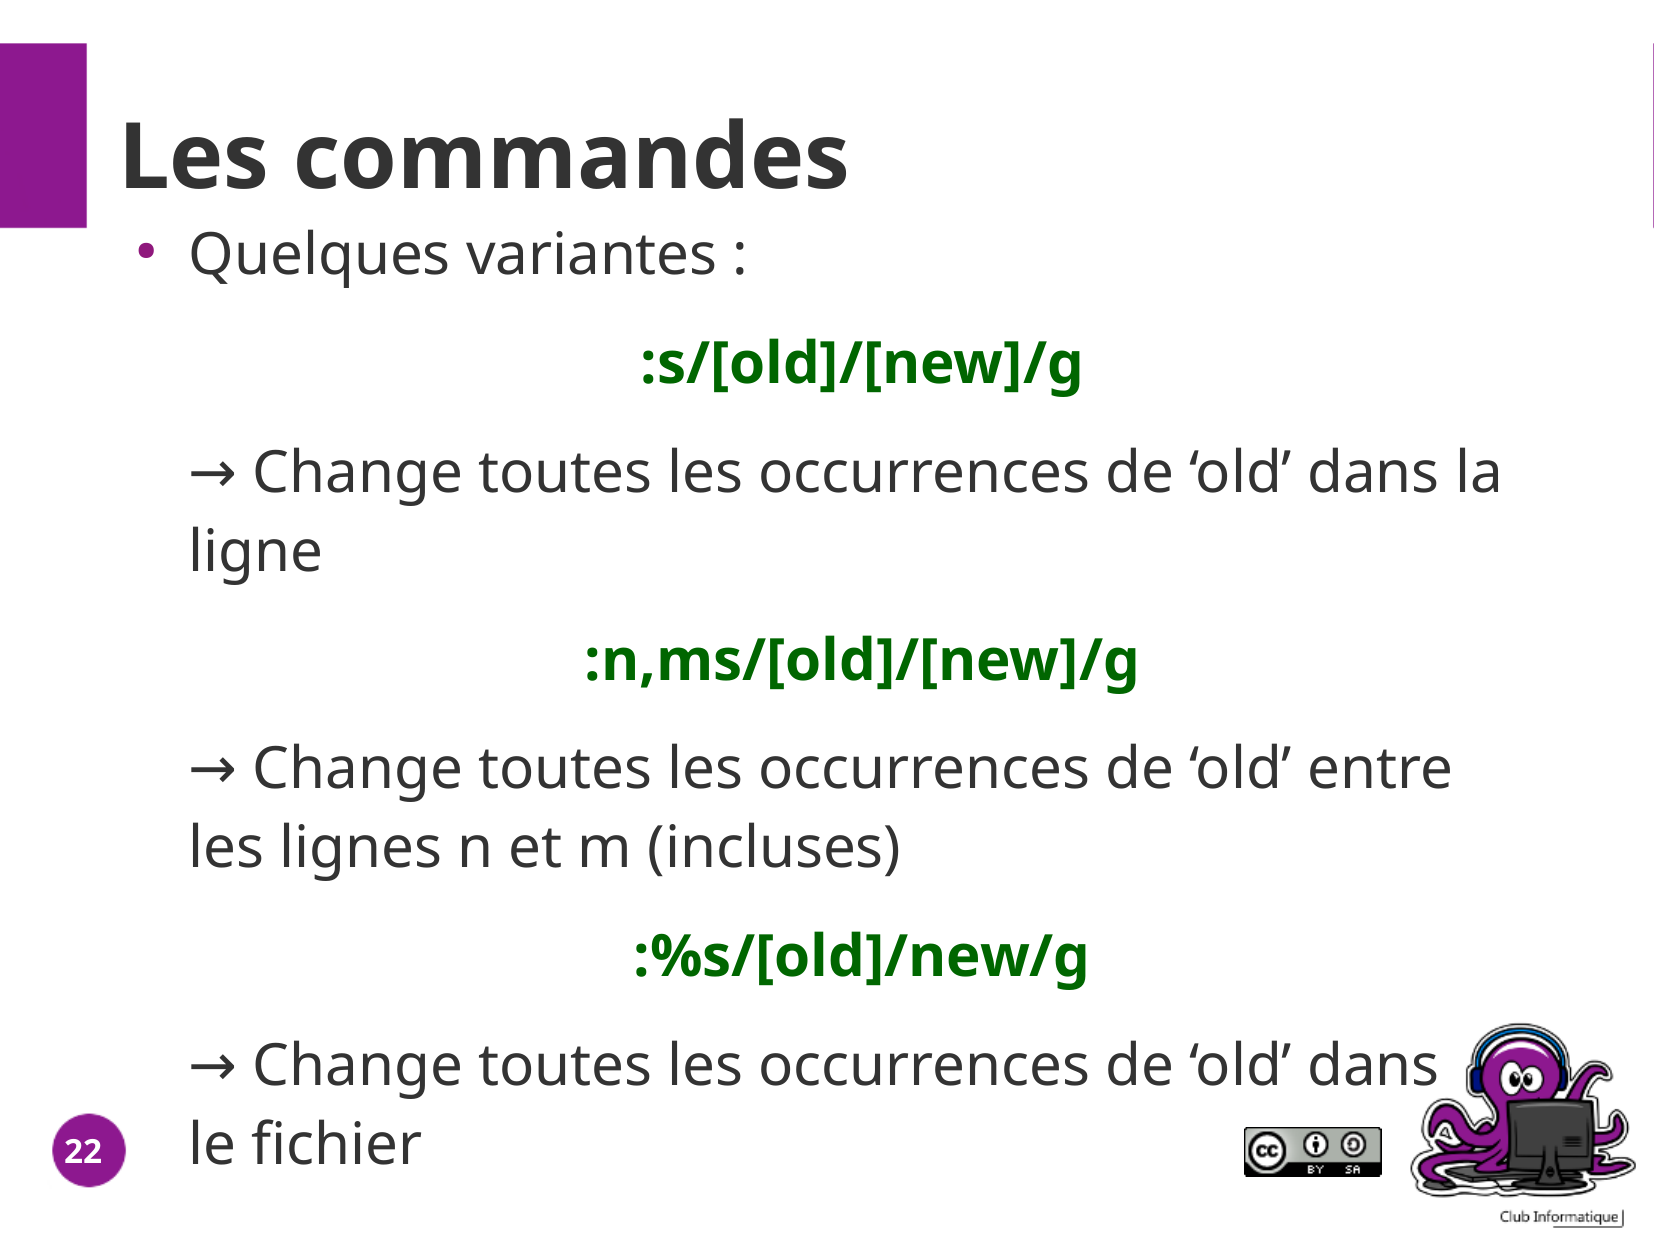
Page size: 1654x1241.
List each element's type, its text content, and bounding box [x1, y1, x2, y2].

title Les commandes [118, 49, 1571, 257]
picture [0, 0, 1654, 1241]
list Quelques variantes : :s/[old]/[new]/g → Change toutes les occurrences de ‘old’ dans la ligne :n,ms/[old]/[new]/g → Change toutes les occurrences de ‘old’ entre les lignes n et m (incluses) :%s/[old]/new/g → Change toutes les occurrences de ‘old’ dans le fichier [118, 212, 1536, 932]
